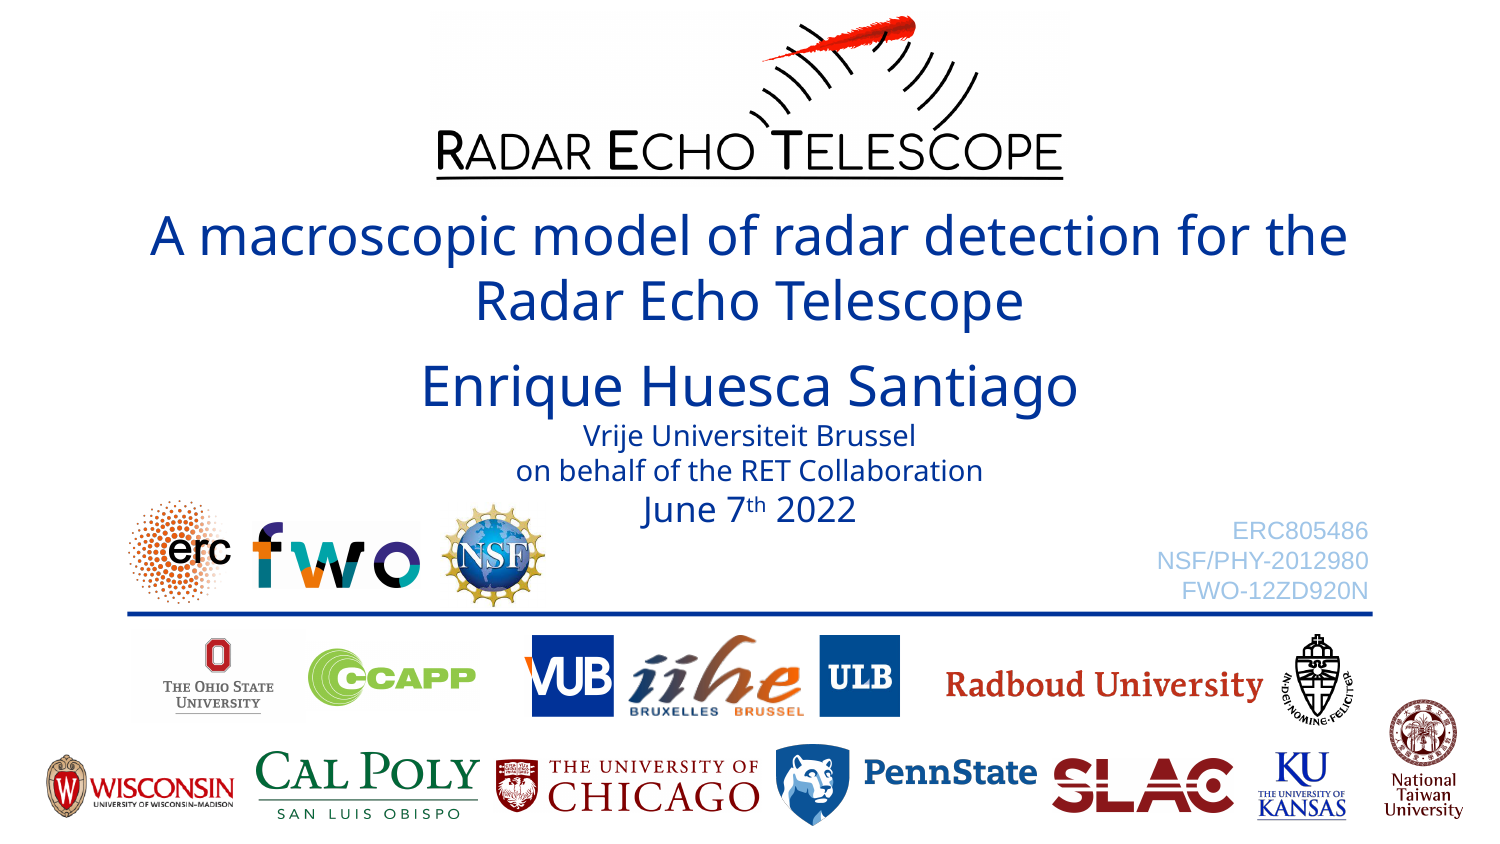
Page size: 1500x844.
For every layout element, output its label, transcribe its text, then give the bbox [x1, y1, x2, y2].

picture [252, 521, 421, 589]
picture [23, 751, 480, 820]
text_box A macroscopic model of radar detection for the Radar Echo Telescope [108, 186, 1392, 347]
picture [430, 11, 1070, 186]
picture [776, 744, 1037, 827]
picture [1384, 699, 1463, 820]
picture [440, 502, 546, 608]
picture [1052, 758, 1234, 813]
text_box ERC805486 NSF/PHY-2012980 FWO-12ZD920N [1139, 499, 1385, 620]
picture [127, 499, 232, 605]
picture [945, 613, 1357, 832]
picture [819, 635, 901, 717]
picture [131, 629, 480, 723]
picture [524, 635, 614, 717]
picture [628, 635, 805, 717]
text_box Enrique Huesca Santiago Vrije Universiteit Brussel on behalf of the RET Collaboration June 7th 2022 [163, 391, 1336, 489]
picture [493, 758, 762, 813]
